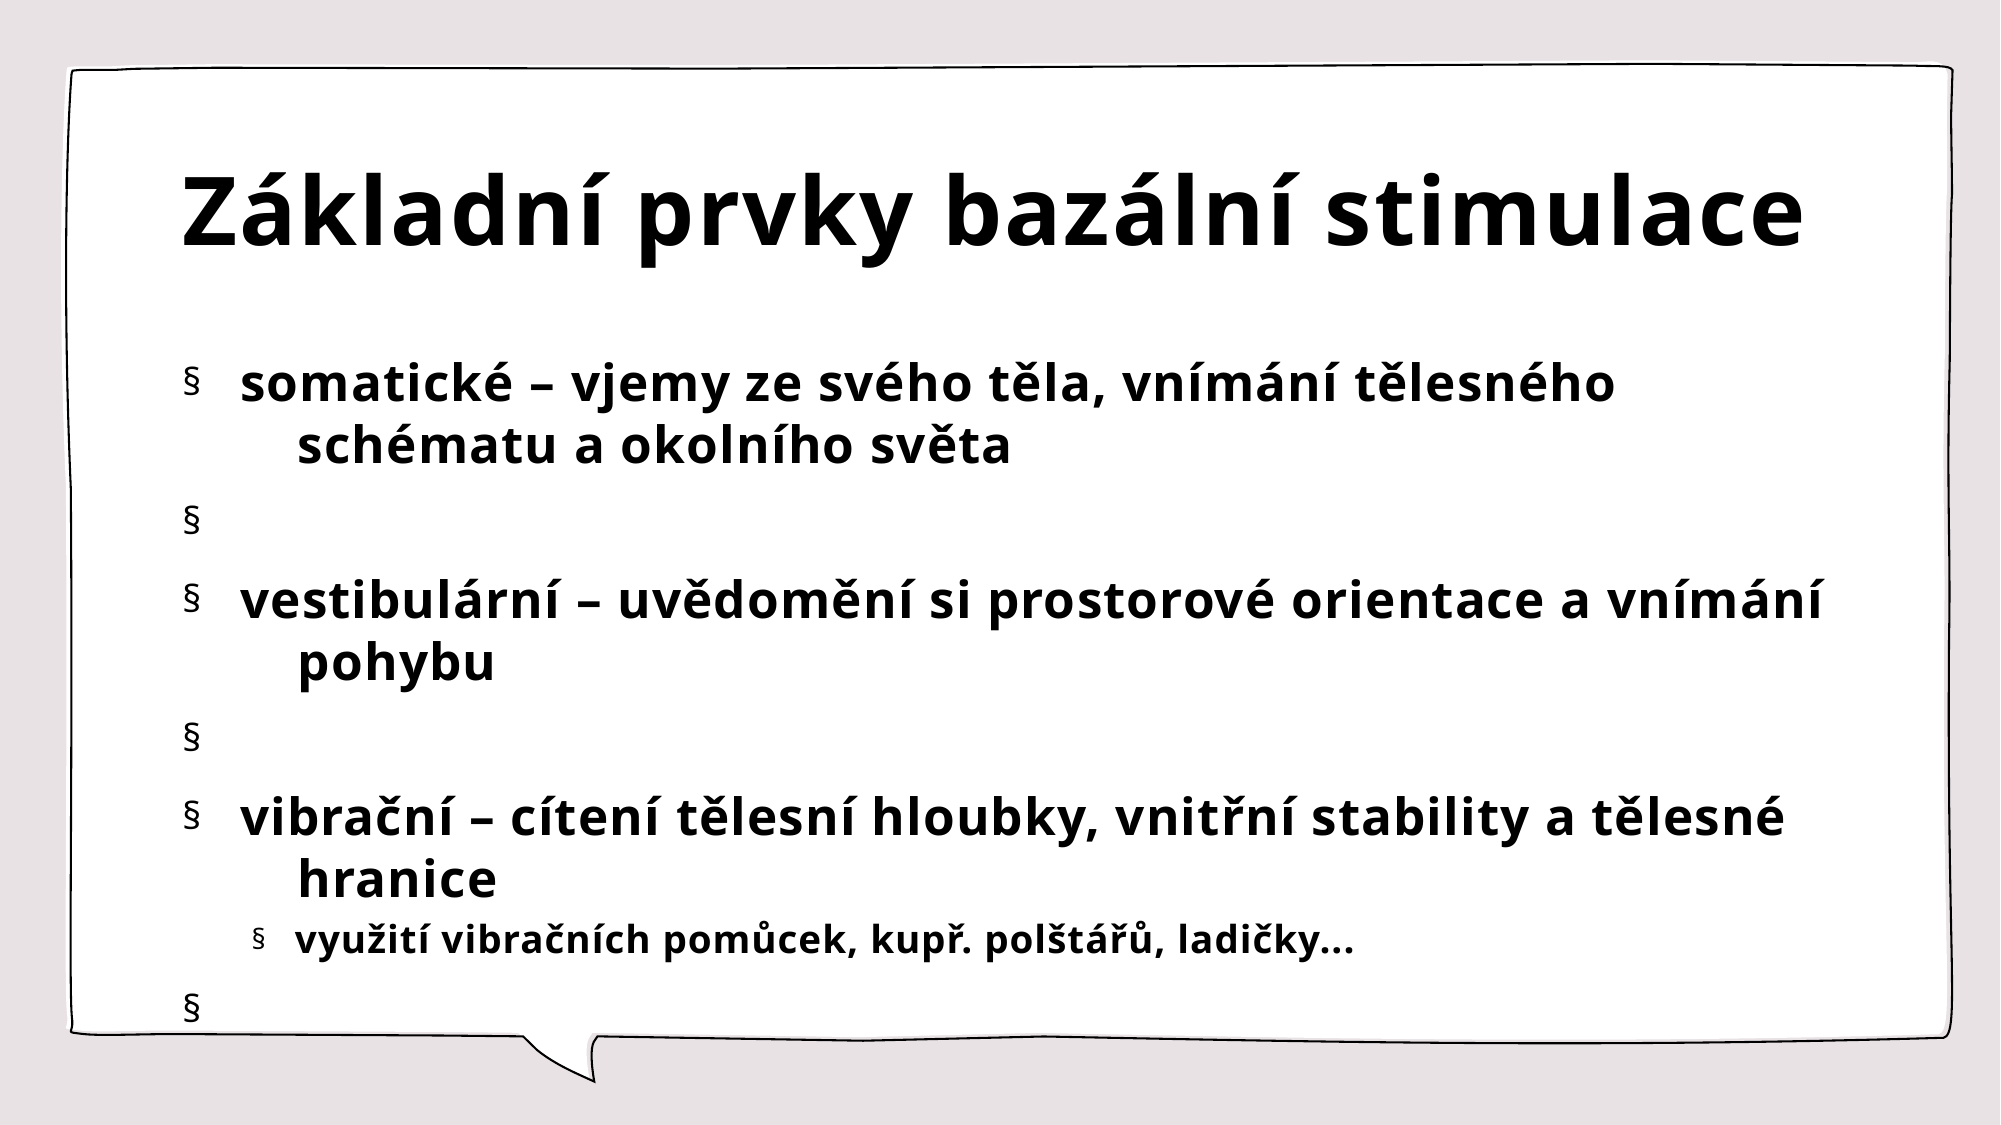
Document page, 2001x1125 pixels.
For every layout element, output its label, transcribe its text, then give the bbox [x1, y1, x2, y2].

title Základní prvky bazální stimulace [167, 91, 1863, 324]
list somatické – vjemy ze svého těla, vnímání tělesného schématu a okolního světa vestibulární – uvědomění si prostorové orientace a vnímání pohybu vibrační – cítení tělesní hloubky, vnitřní stability a tělesné hranice využití vibračních pomůcek, kupř. polštářů, ladičky... [167, 342, 1863, 971]
